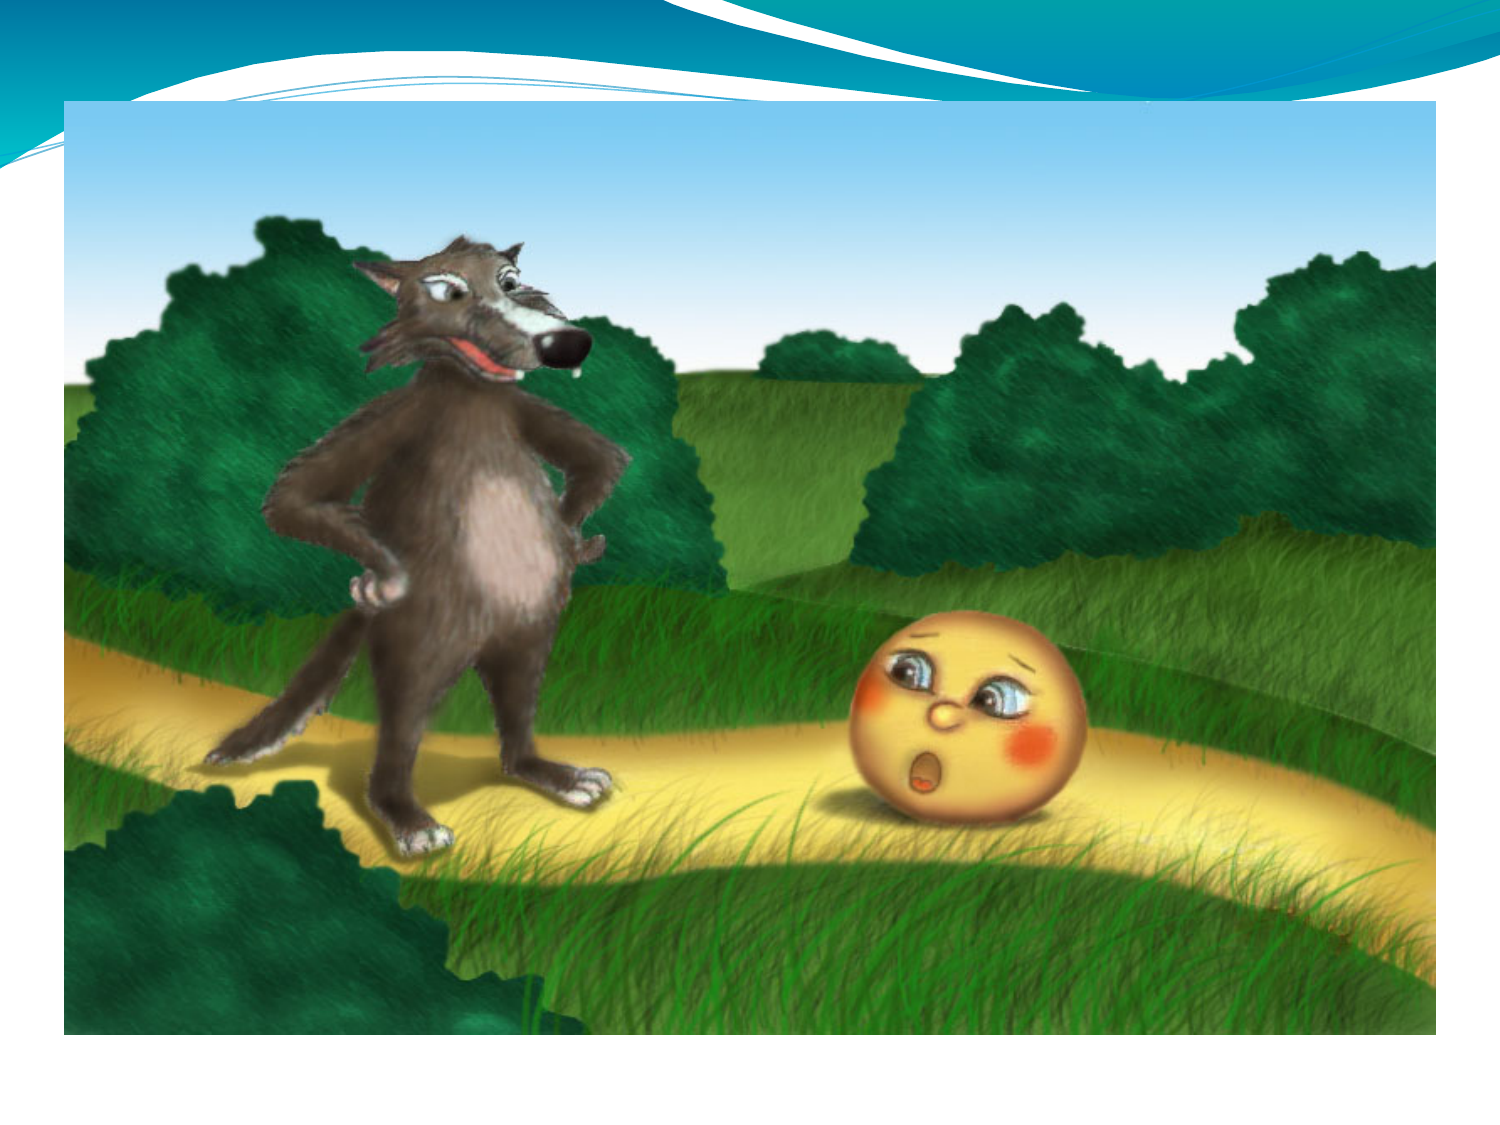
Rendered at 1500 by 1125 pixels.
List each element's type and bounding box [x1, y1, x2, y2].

picture [64, 100, 1436, 1035]
